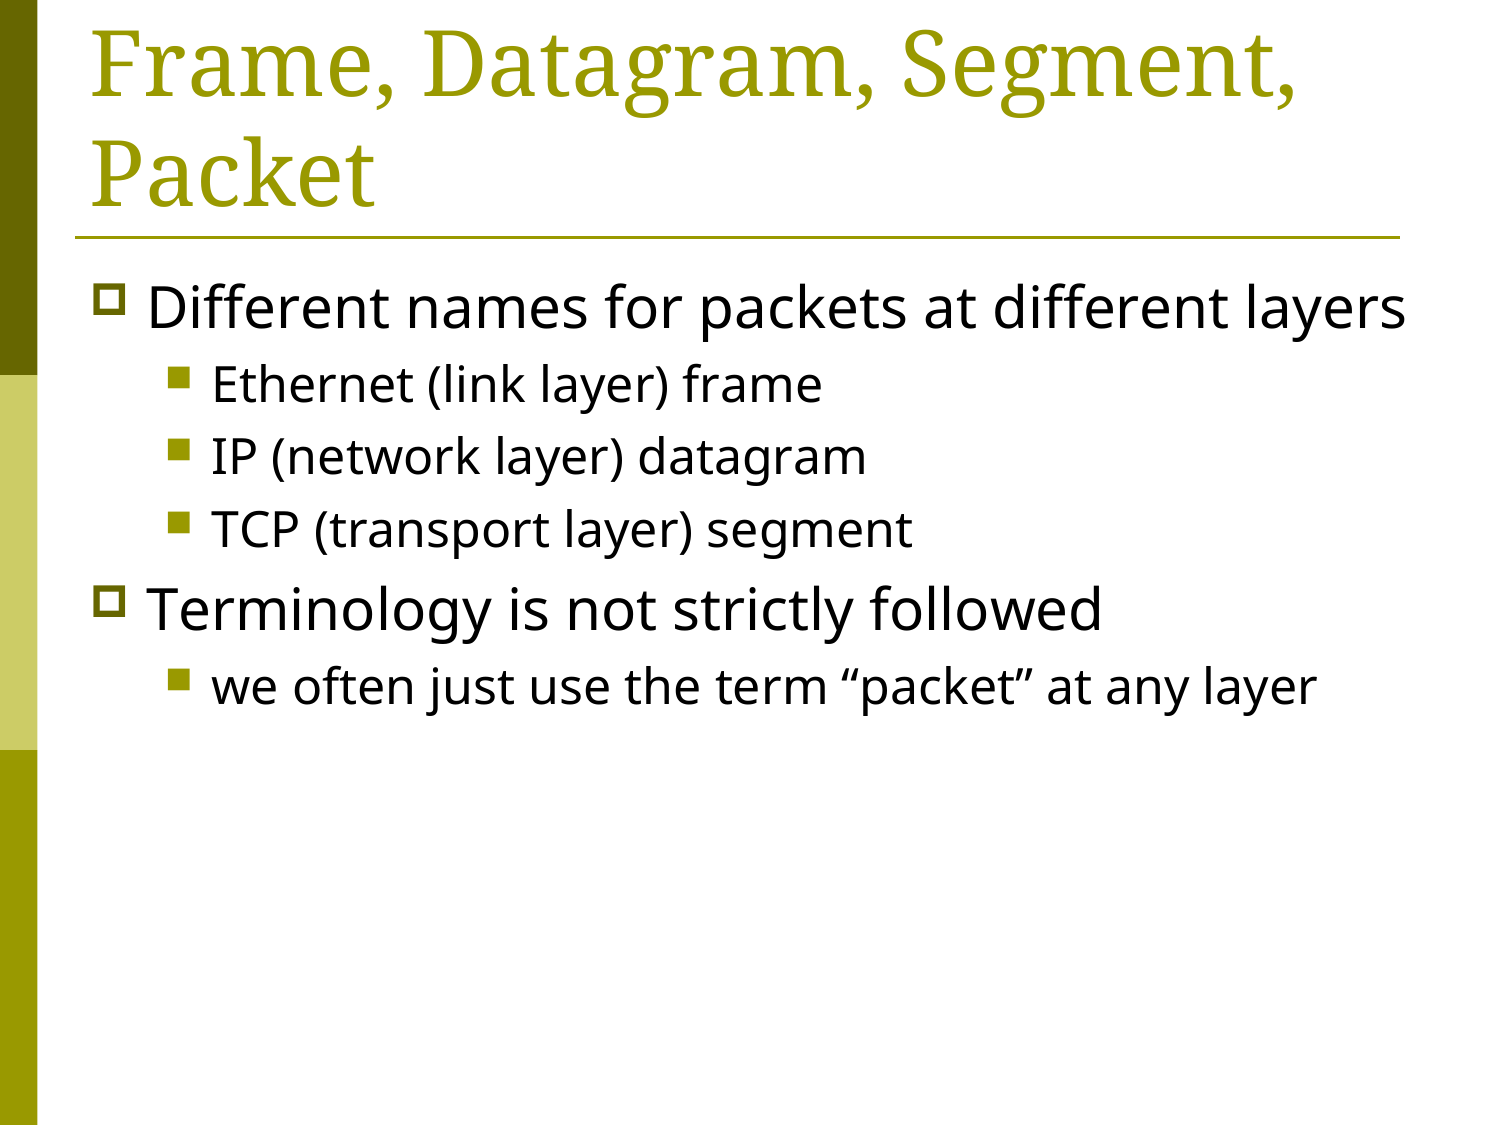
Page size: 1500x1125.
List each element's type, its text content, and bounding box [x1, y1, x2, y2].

list Different names for packets at different layers Ethernet (link layer) frame IP (network layer) datagram TCP (transport layer) segment Terminology is not strictly followed we often just use the term “packet” at any layer [75, 262, 1426, 1006]
title Frame, Datagram, Segment, Packet [75, 45, 1426, 233]
